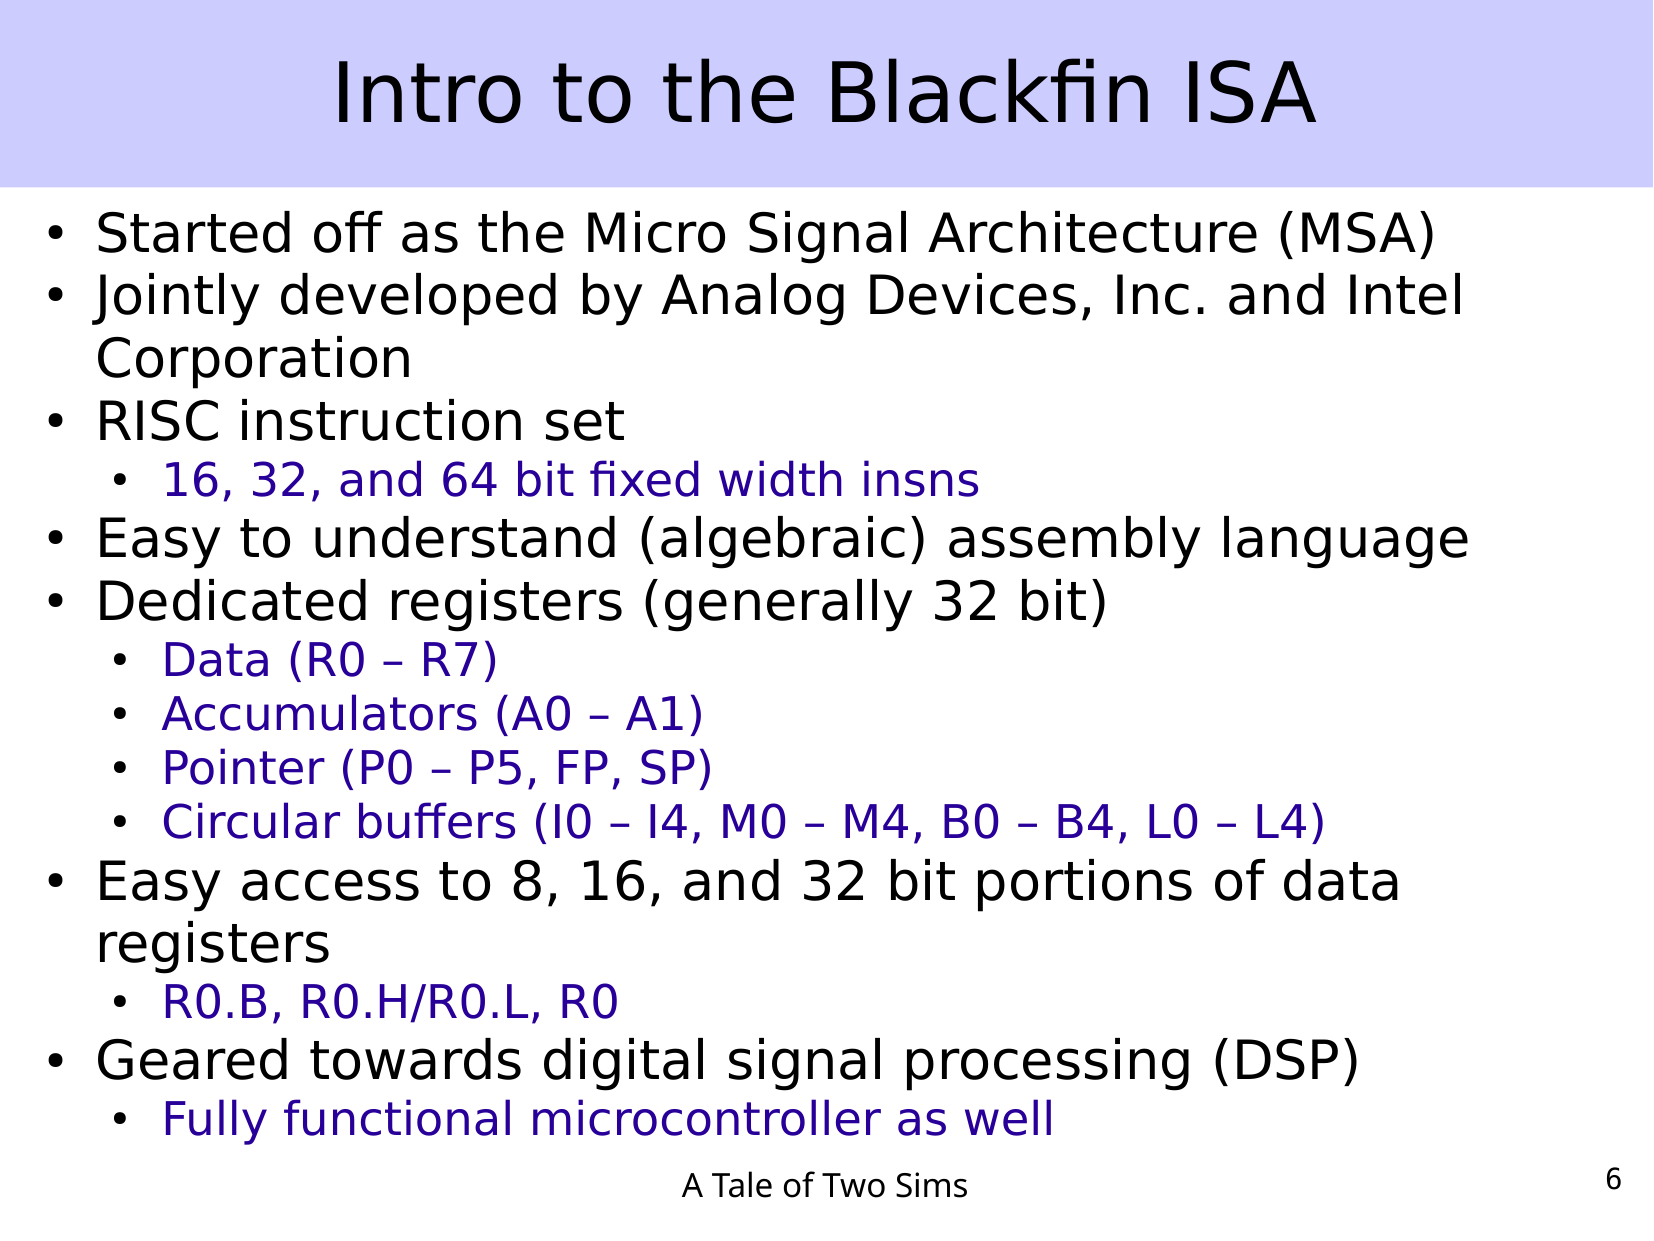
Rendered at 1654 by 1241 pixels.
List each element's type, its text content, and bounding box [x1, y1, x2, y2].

list Started off as the Micro Signal Architecture (MSA) Jointly developed by Analog Devices, Inc. and Intel Corporation RISC instruction set 16, 32, and 64 bit fixed width insns Easy to understand (algebraic) assembly language Dedicated registers (generally 32 bit) Data (R0 – R7) Accumulators (A0 – A1) Pointer (P0 – P5, FP, SP) Circular buffers (I0 – I4, M0 – M4, B0 – B4, L0 – L4) Easy access to 8, 16, and 32 bit portions of data registers R0.B, R0.H/R0.L, R0 Geared towards digital signal processing (DSP) Fully functional microcontroller as well [29, 201, 1620, 1151]
title Intro to the Blackfin ISA [0, 0, 1651, 188]
